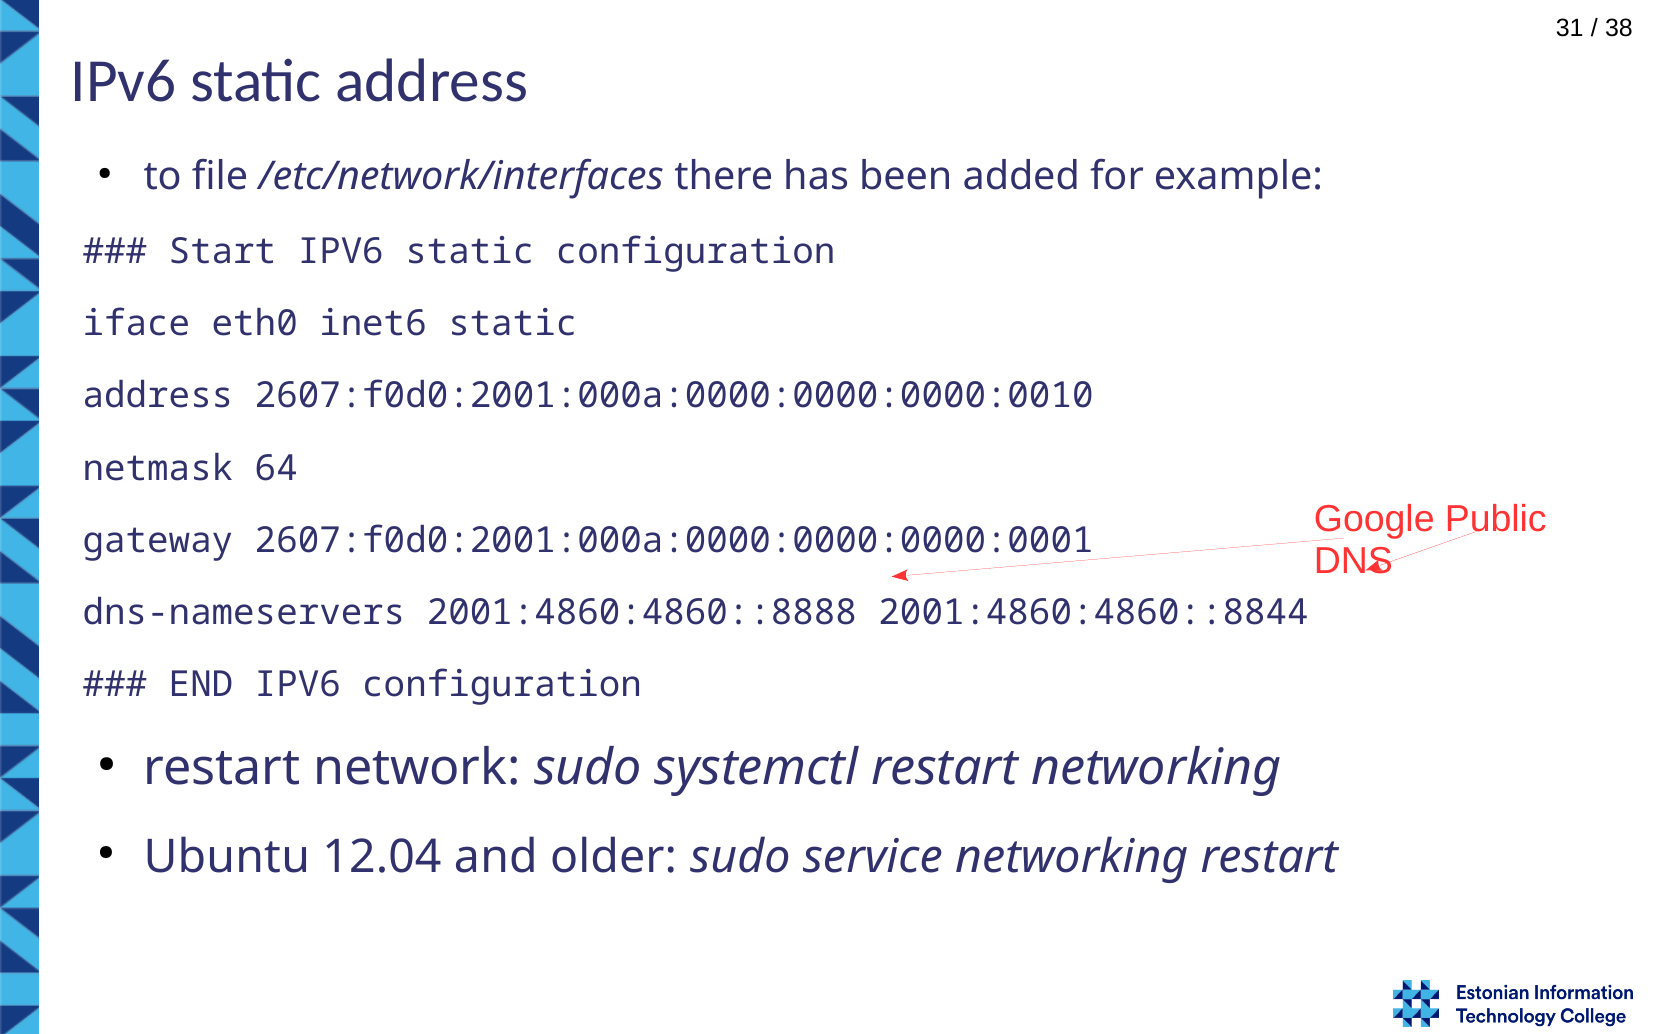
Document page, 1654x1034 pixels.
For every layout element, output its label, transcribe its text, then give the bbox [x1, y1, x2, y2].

list to file /etc/network/interfaces there has been added for example: ### Start IPV6 static configuration iface eth0 inet6 static address 2607:f0d0:2001:000a:0000:0000:0000:0010 netmask 64 gateway 2607:f0d0:2001:000a:0000:0000:0000:0001 dns-nameservers 2001:4860:4860::8888 2001:4860:4860::8844 ### END IPV6 configuration restart network: sudo systemctl restart networking Ubuntu 12.04 and older: sudo service networking restart [82, 147, 1625, 891]
text_box Google Public DNS [1299, 489, 1625, 588]
title IPv6 static address [70, 41, 1630, 130]
picture [1393, 980, 1633, 1027]
